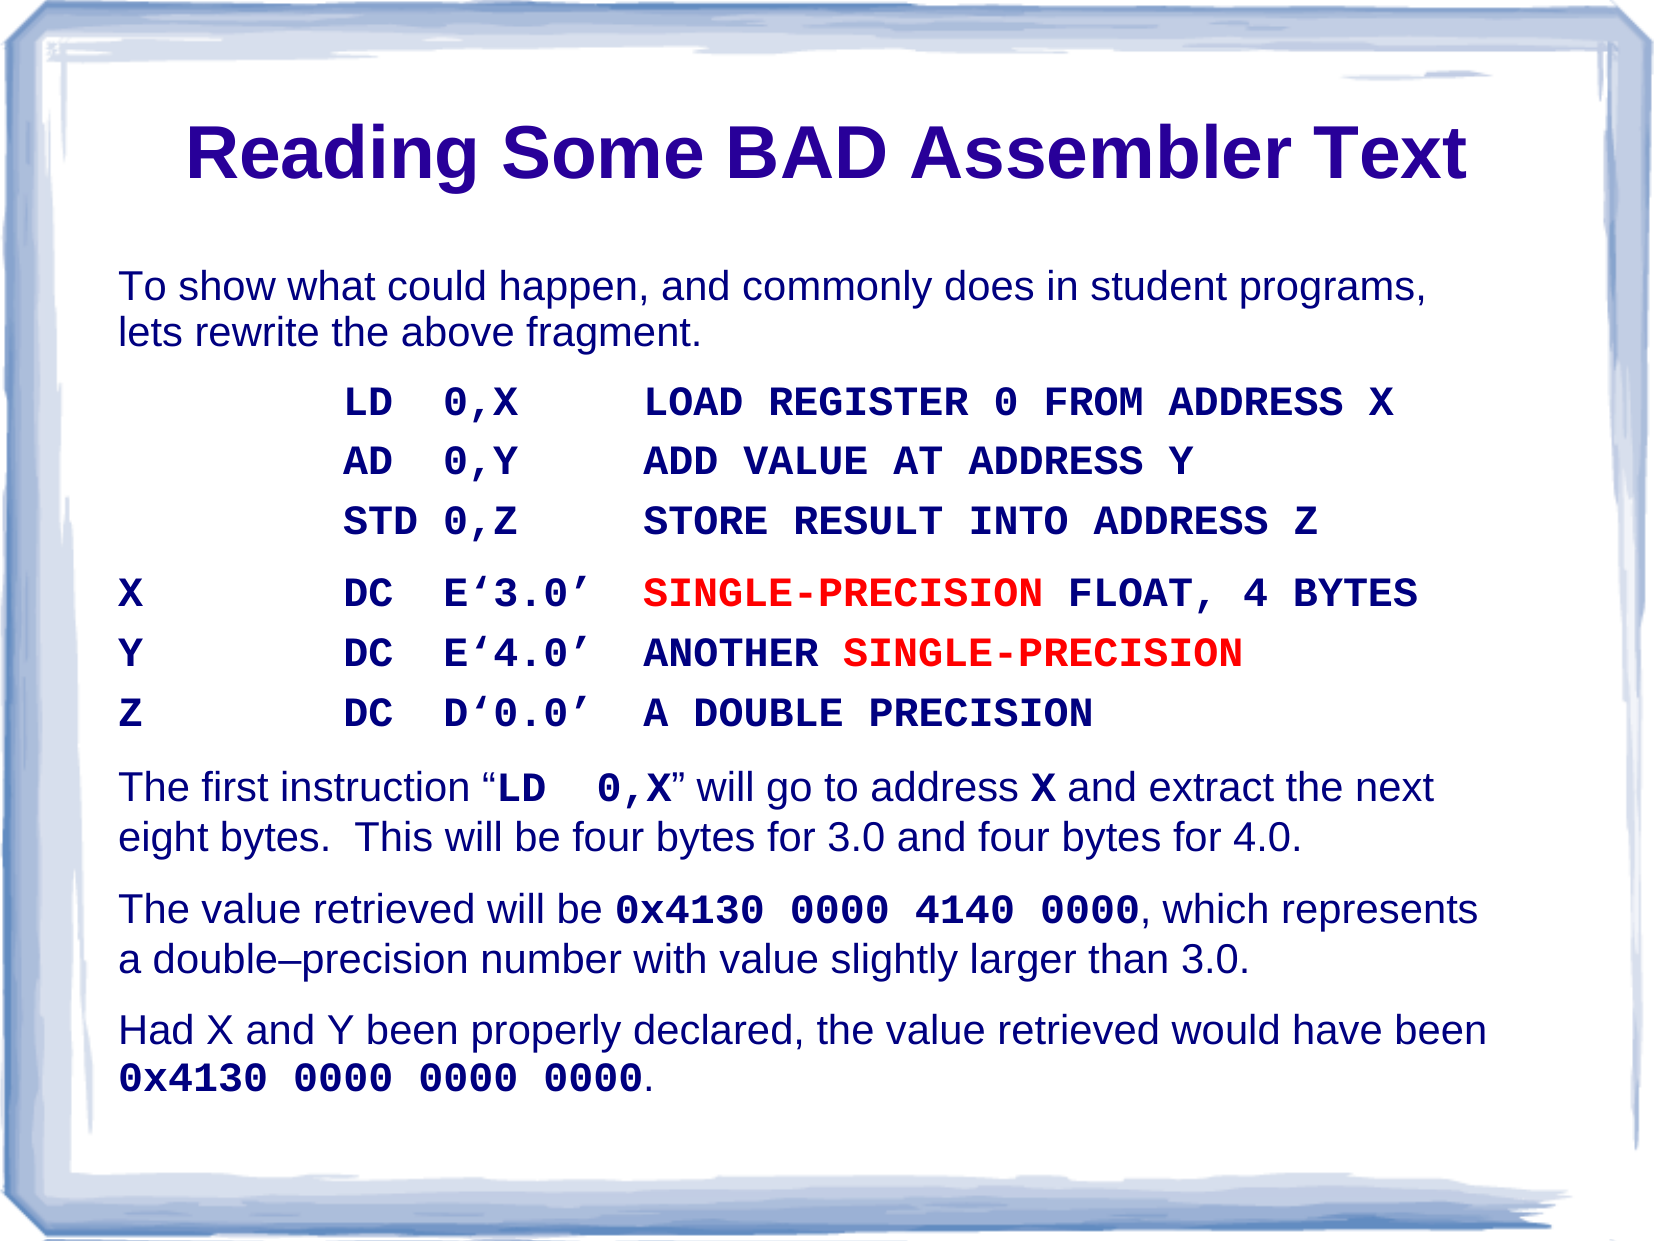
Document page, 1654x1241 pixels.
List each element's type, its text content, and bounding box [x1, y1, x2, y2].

picture [0, 0, 1654, 1241]
list To show what could happen, and commonly does in student programs, lets rewrite the above fragment. LD 0,X LOAD REGISTER 0 FROM ADDRESS X AD 0,Y ADD VALUE AT ADDRESS Y STD 0,Z STORE RESULT INTO ADDRESS Z X DC E‘3.0’ SINGLE-PRECISION FLOAT, 4 BYTES Y DC E‘4.0’ ANOTHER SINGLE-PRECISION Z DC D‘0.0’ A DOUBLE PRECISION The first instruction “LD 0,X” will go to address X and extract the next eight bytes. This will be four bytes for 3.0 and four bytes for 4.0. The value retrieved will be 0x4130 0000 4140 0000, which represents a double–precision number with value slightly larger than 3.0. Had X and Y been properly declared, the value retrieved would have been 0x4130 0000 0000 0000. [118, 262, 1571, 1171]
title Reading Some BAD Assembler Text [82, 56, 1571, 250]
